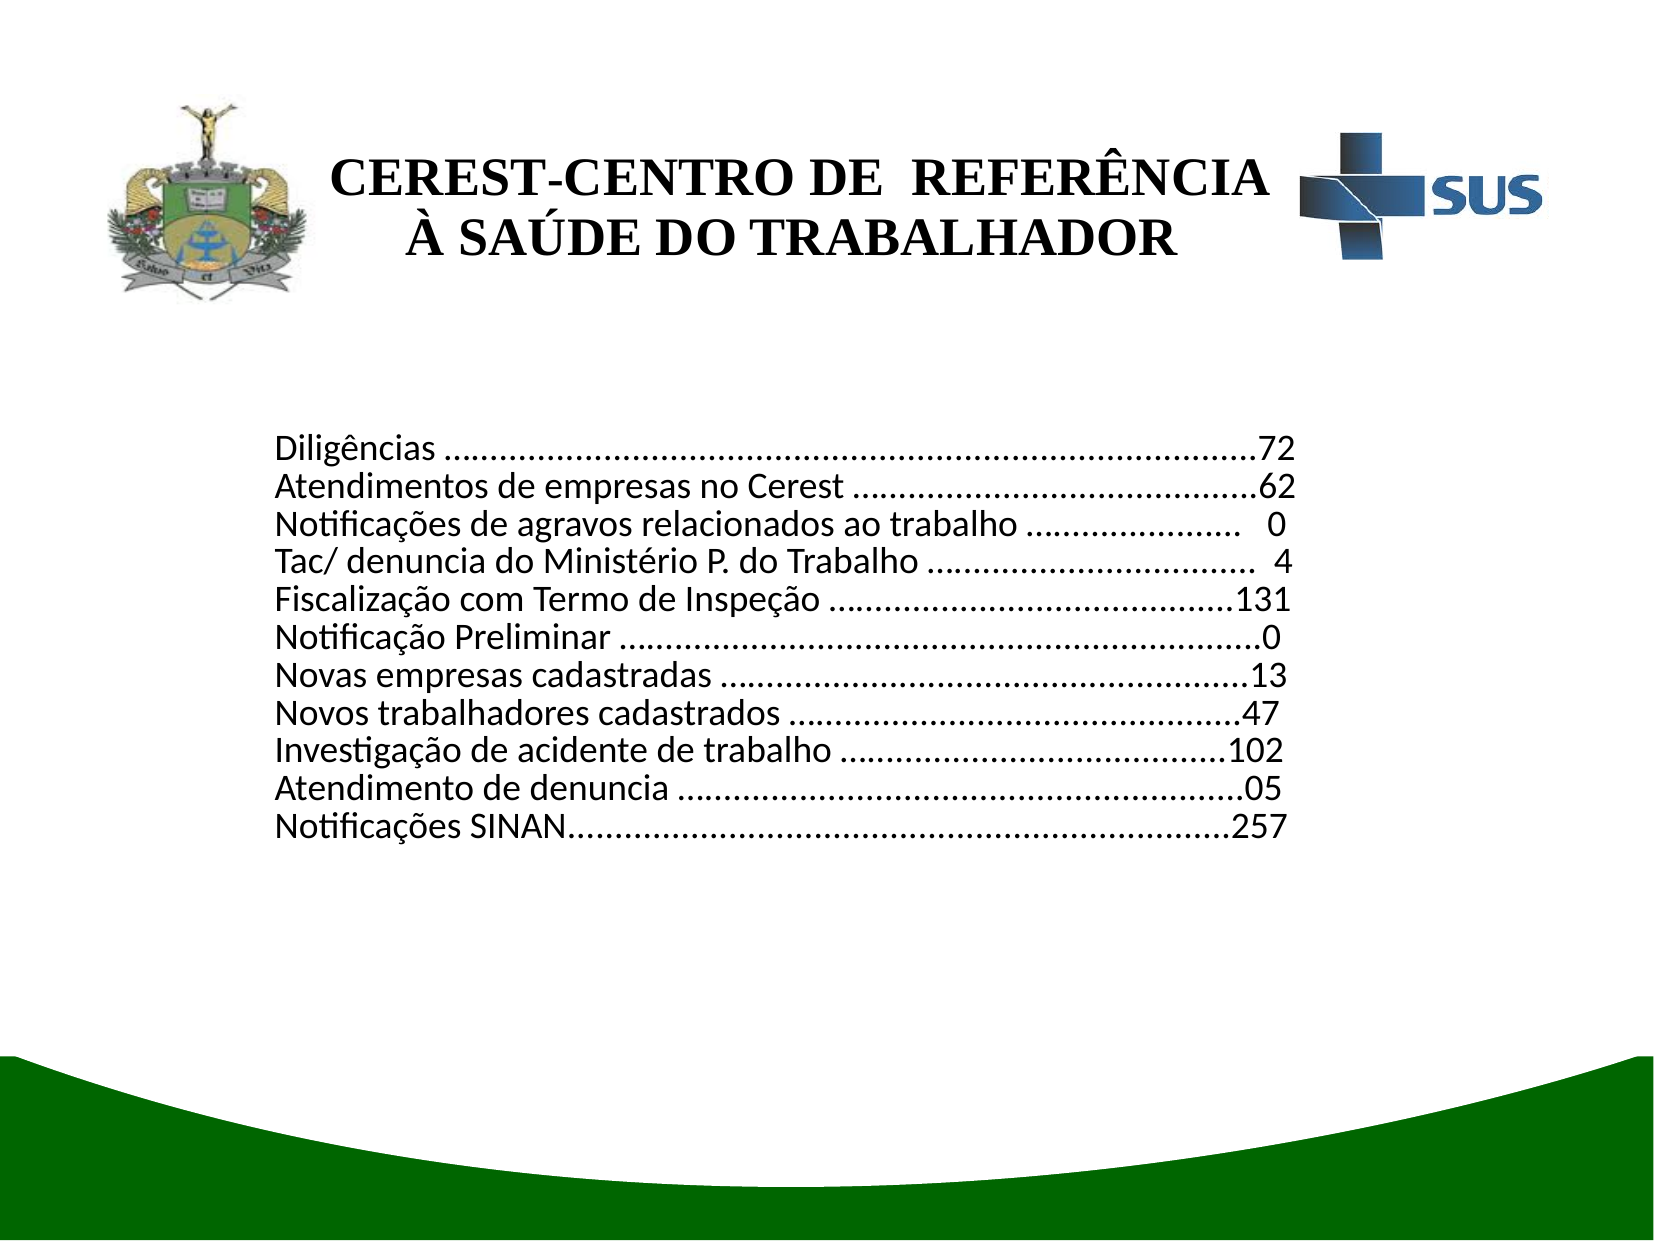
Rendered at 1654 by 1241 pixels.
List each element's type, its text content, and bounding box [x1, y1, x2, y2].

picture [1299, 132, 1549, 260]
text_box CEREST-CENTRO DE REFERÊNCIA À SAÚDE DO TRABALHADOR [314, 139, 1300, 277]
text_box Diligências …...................................................................................72 Atendimentos de empresas no Cerest …........................................62 Notificações de agravos relacionados ao trabalho ….................... 0 Tac/ denuncia do Ministério P. do Trabalho …................................ 4 Fiscalização com Termo de Inspeção …........................................131 Notificação Preliminar ….................................................................0 Novas empresas cadastradas ….....................................................13 Novos trabalhadores cadastrados ….............................................47 Investigação de acidente de trabalho …......................................102 Atendimento de denuncia ….........................................................05 Notificações SINAN......................................................................257 [259, 425, 1321, 990]
picture [94, 94, 319, 319]
text_box [0, 1050, 1654, 1241]
